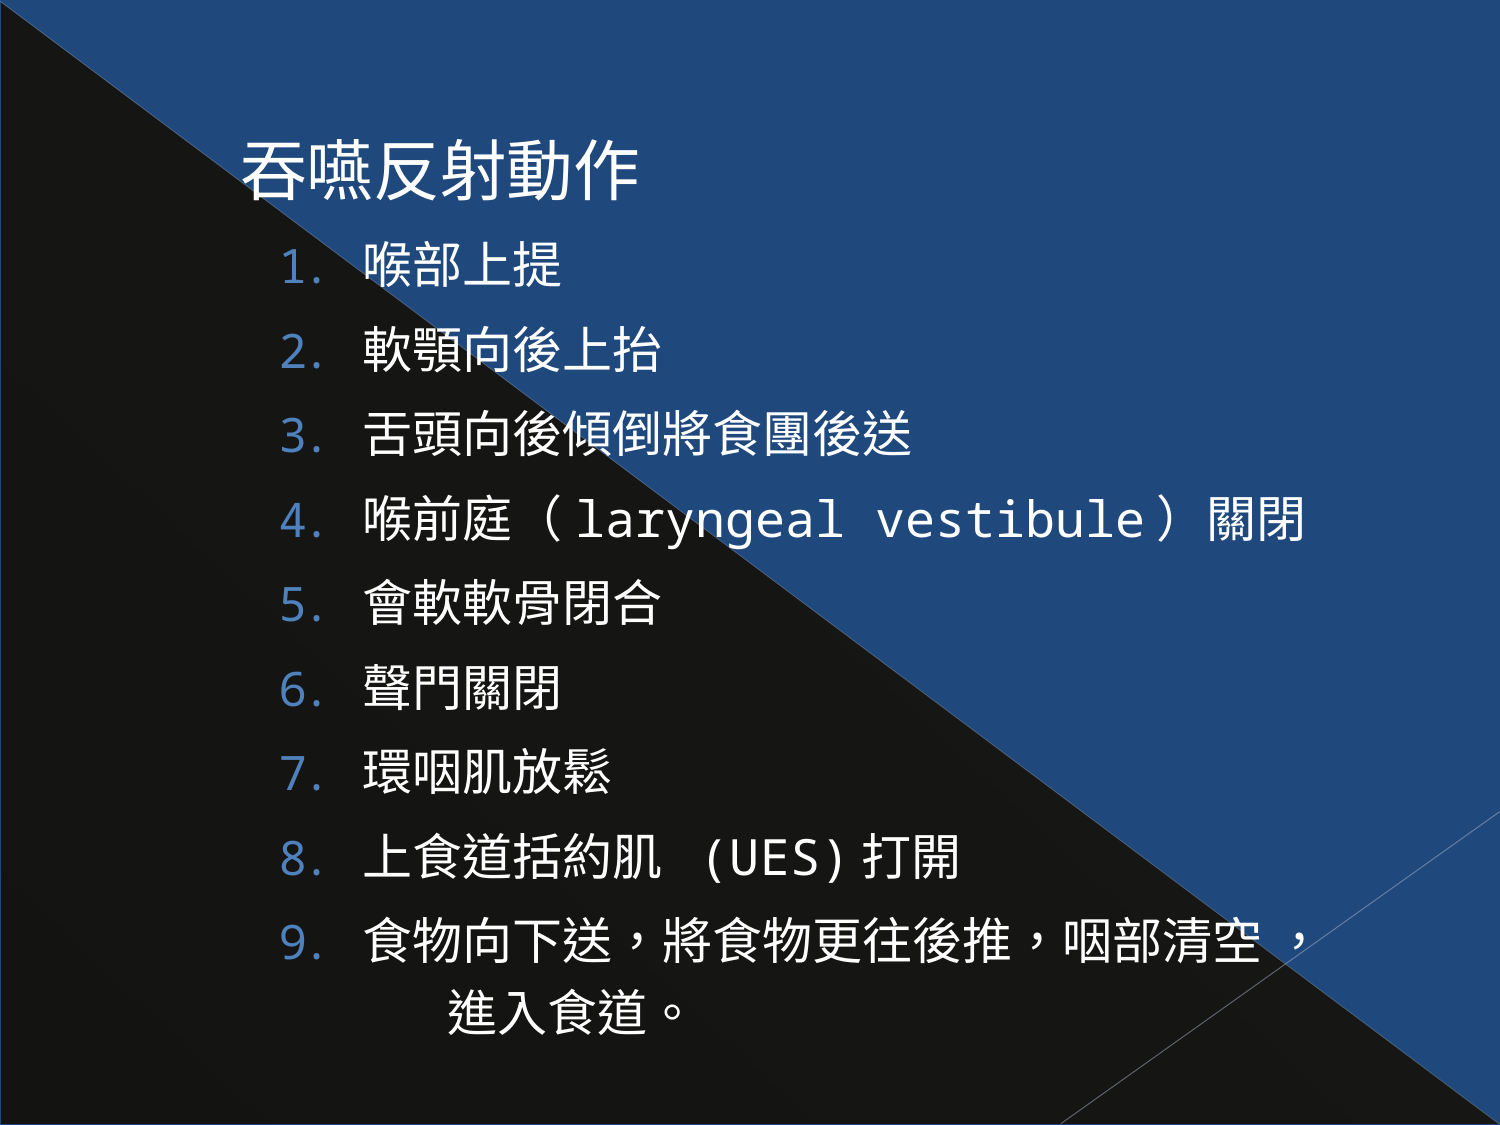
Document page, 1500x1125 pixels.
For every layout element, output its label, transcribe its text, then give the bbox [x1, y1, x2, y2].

list 吞嚥反射動作 喉部上提 軟顎向後上抬 舌頭向後傾倒將食團後送 喉前庭（laryngeal vestibule）關閉 會軟軟骨閉合 聲門關閉 環咽肌放鬆 上食道括約肌 (UES)打開 食物向下送，將食物更往後推，咽部清空 ，進入食道。 [140, 105, 1372, 1090]
